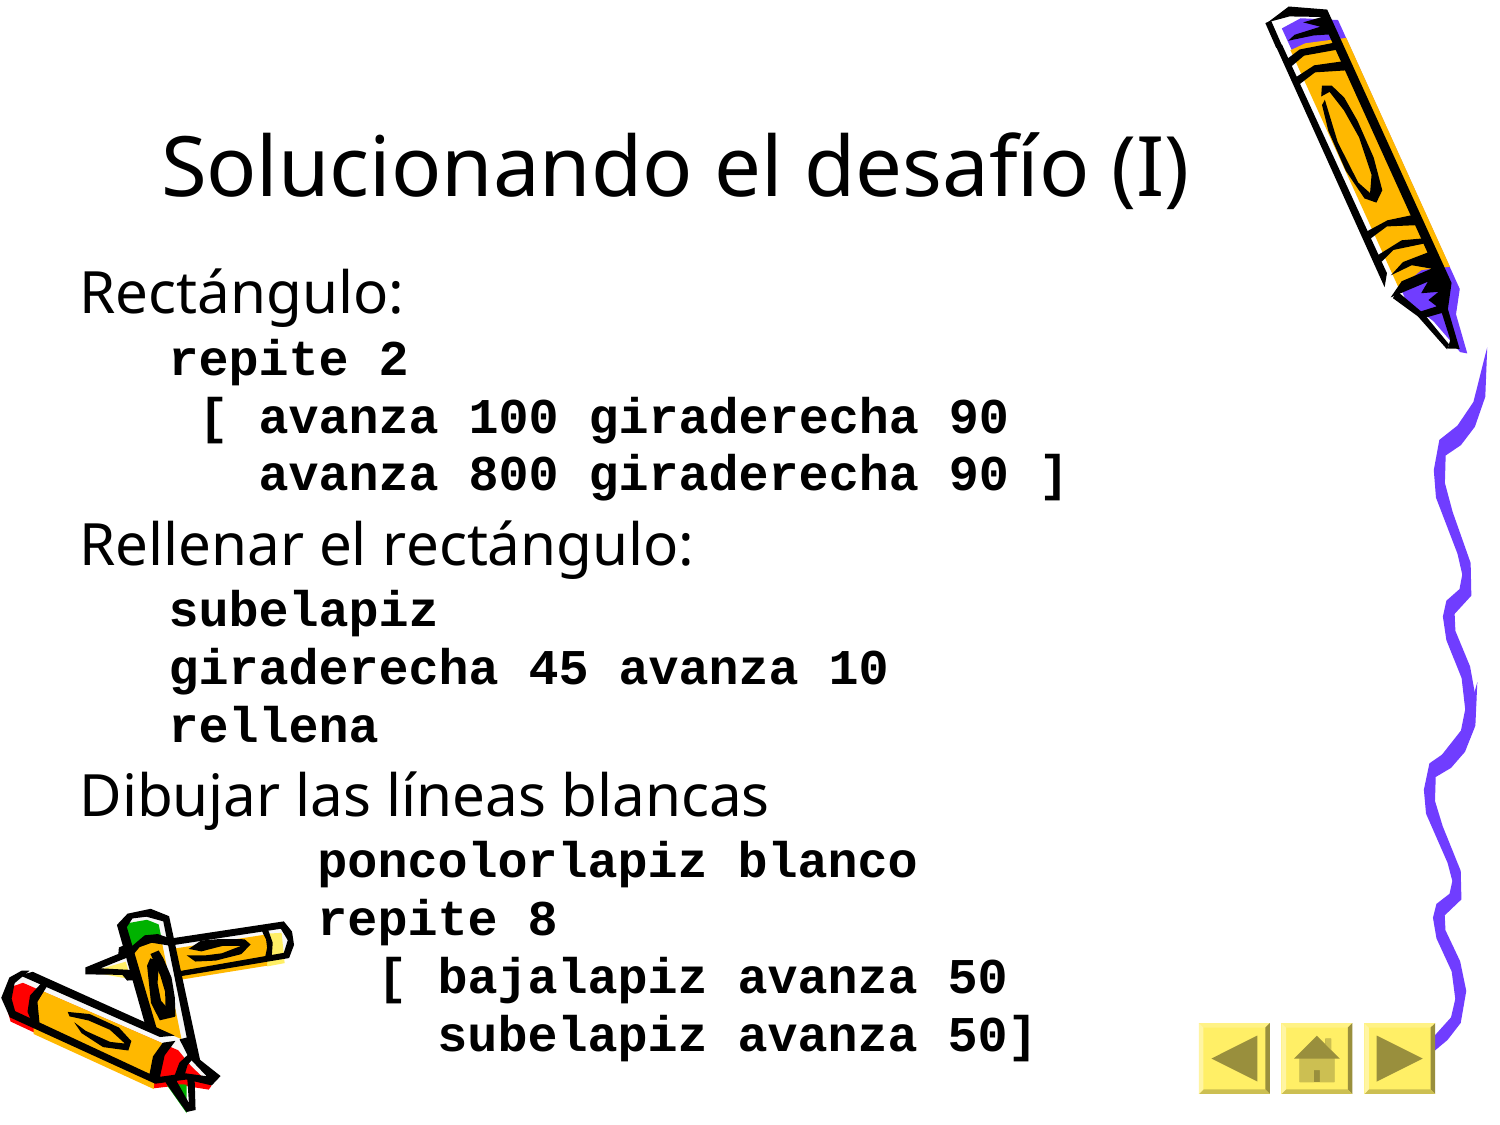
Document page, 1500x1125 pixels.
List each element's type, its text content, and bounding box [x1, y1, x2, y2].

title Solucionando el desafío (I) [112, 66, 1240, 229]
text_box [1366, 1023, 1436, 1094]
list Rectángulo: repite 2 [ avanza 100 giraderecha 90 avanza 800 giraderecha 90 ] Rellenar el rectángulo: subelapiz giraderecha 45 avanza 10 rellena Dibujar las líneas blancas poncolorlapiz blanco repite 8 [ bajalapiz avanza 50 subelapiz avanza 50] [64, 255, 1412, 1090]
text_box [1283, 1090, 1353, 1094]
text_box [1200, 1090, 1270, 1094]
